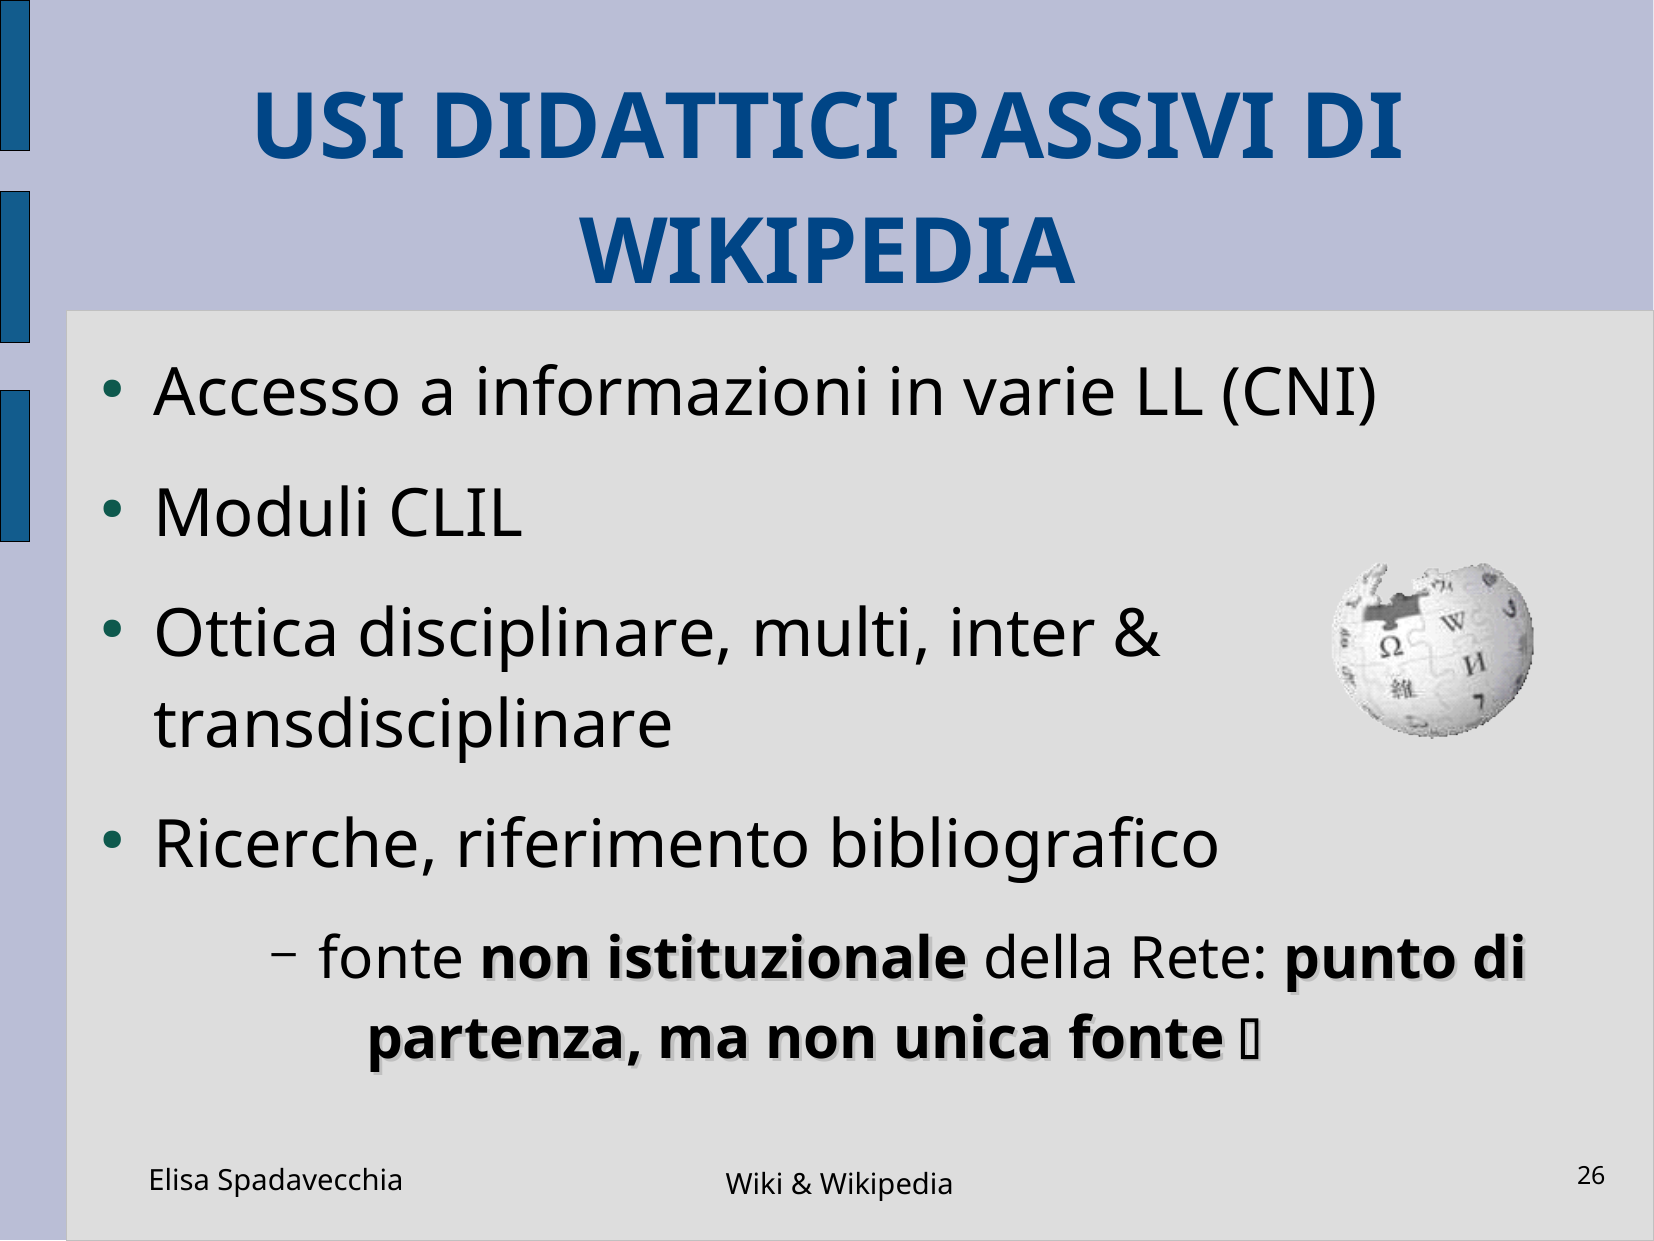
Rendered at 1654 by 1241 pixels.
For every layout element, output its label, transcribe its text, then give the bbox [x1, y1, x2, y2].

text_box Elisa Spadavecchia [133, 1153, 668, 1237]
text_box Wiki & Wikipedia [533, 1157, 1146, 1241]
text_box <numero> [1529, 1151, 1654, 1194]
title USI DIDATTICI PASSIVI DI WIKIPEDIA [35, 45, 1621, 327]
picture [1329, 542, 1536, 739]
list Accesso a informazioni in varie LL (CNI) Moduli CLIL Ottica disciplinare, multi, inter & transdisciplinare Ricerche, riferimento bibliografico fonte non istituzionale della Rete: punto di partenza, ma non unica fonte  [82, 344, 1571, 1147]
